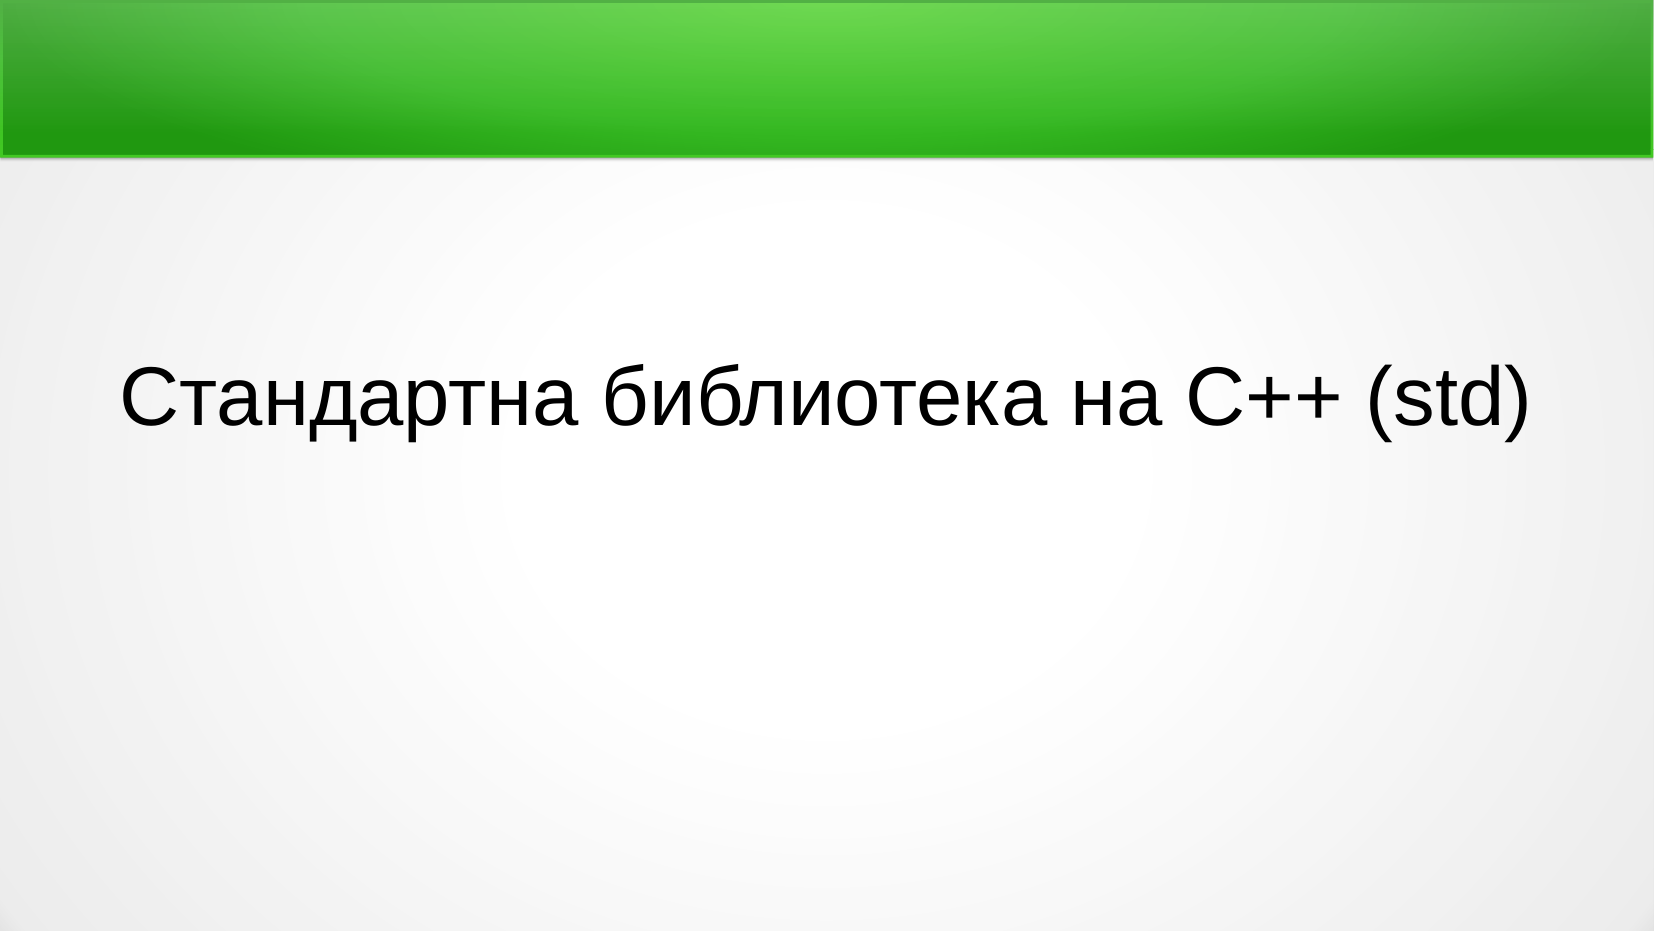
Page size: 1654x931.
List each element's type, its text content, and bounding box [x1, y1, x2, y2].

subtitle Стандартна библиотека на C++ (std) [82, 37, 1571, 758]
